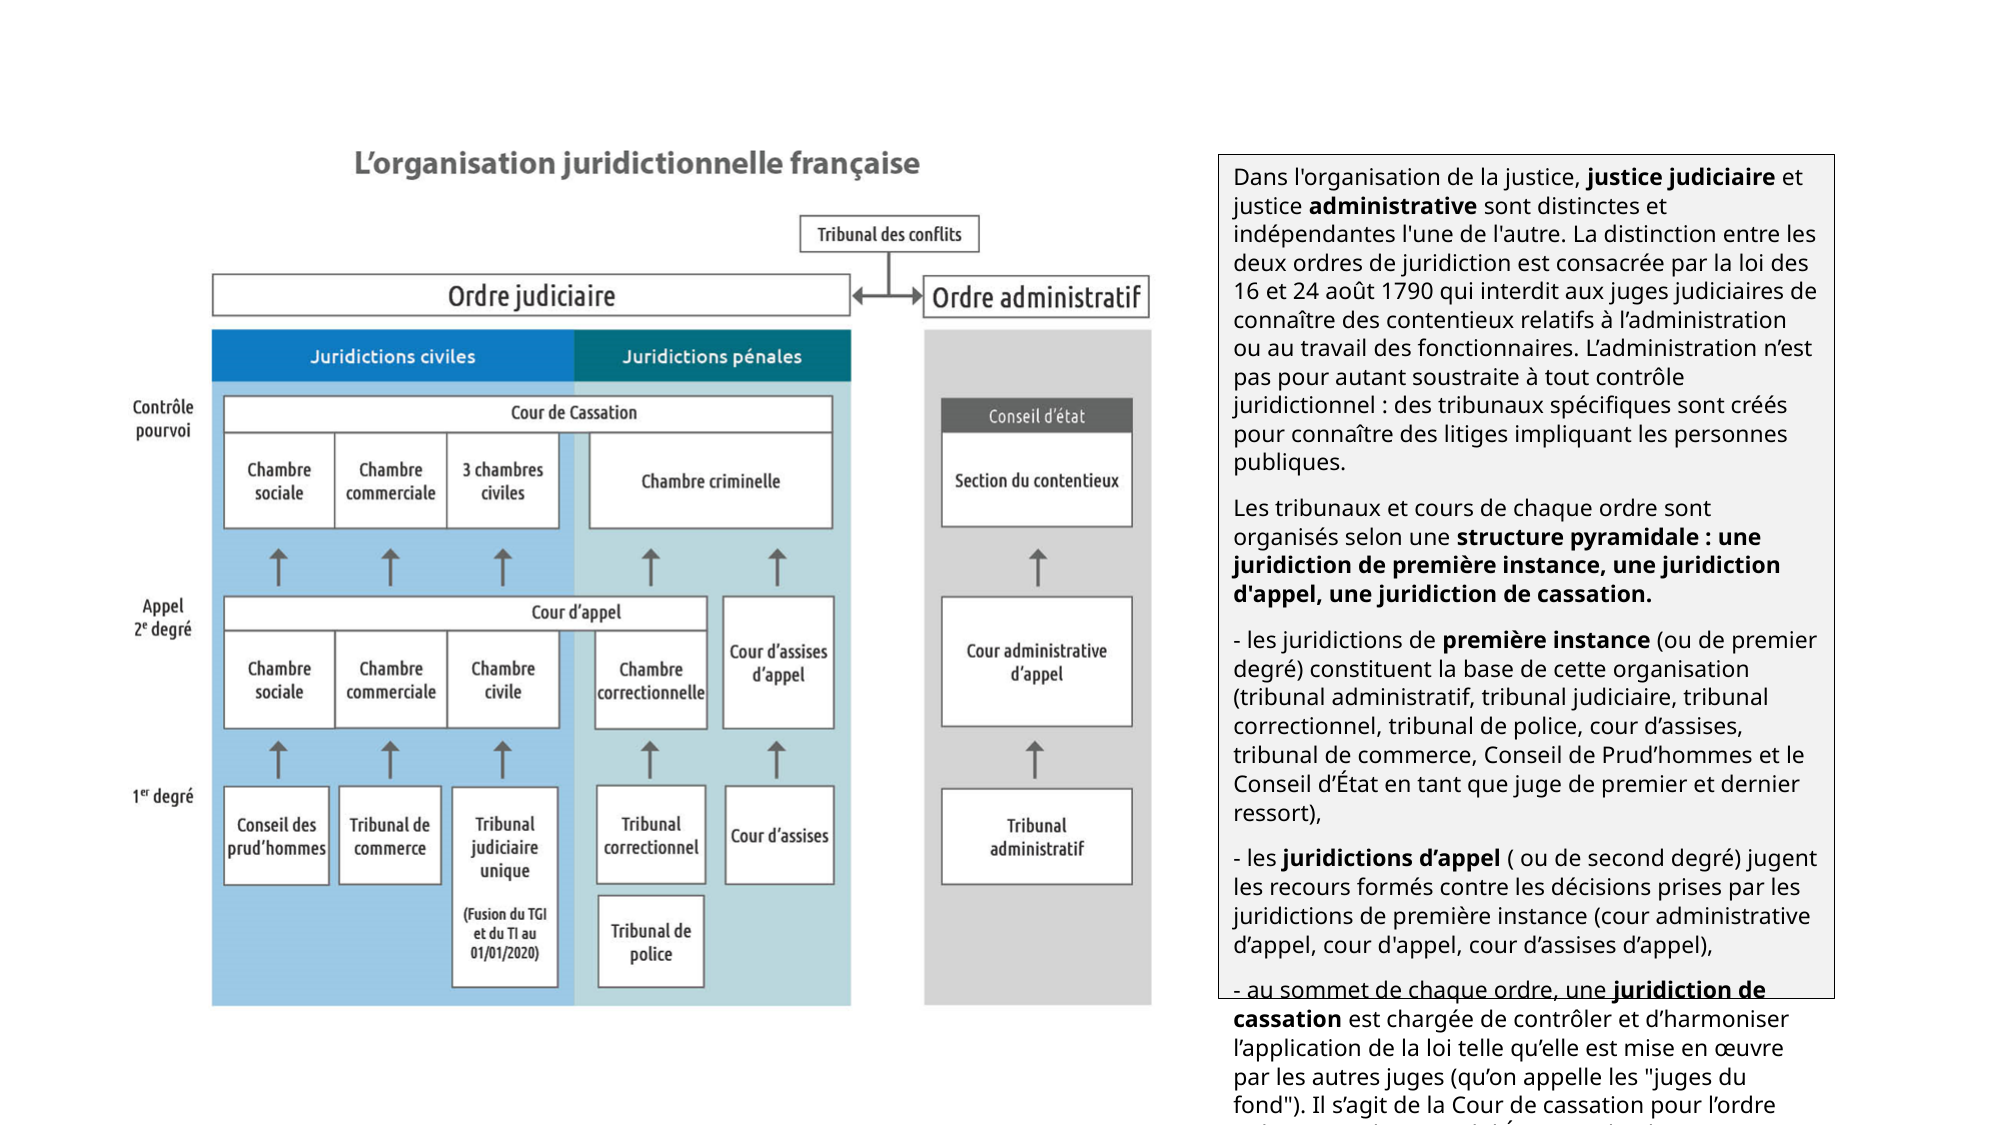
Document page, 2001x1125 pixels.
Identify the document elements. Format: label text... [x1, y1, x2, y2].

picture [118, 137, 1166, 1015]
text_box Dans l'organisation de la justice, justice judiciaire et justice administrative sont distinctes et indépendantes l'une de l'autre. La distinction entre les deux ordres de juridiction est consacrée par la loi des 16 et 24 août 1790 qui interdit aux juges judiciaires de connaître des contentieux relatifs à l’administration ou au travail des fonctionnaires. L’administration n’est pas pour autant soustraite à tout contrôle juridictionnel : des tribunaux spécifiques sont créés pour connaître des litiges impliquant les personnes publiques. Les tribunaux et cours de chaque ordre sont organisés selon une structure pyramidale : une juridiction de première instance, une juridiction d'appel, une juridiction de cassation. - les juridictions de première instance (ou de premier degré) constituent la base de cette organisation (tribunal administratif, tribunal judiciaire, tribunal correctionnel, tribunal de police, cour d’assises, tribunal de commerce, Conseil de Prud’hommes et le Conseil d’État en tant que juge de premier et dernier ressort), - les juridictions d’appel ( ou de second degré) jugent les recours formés contre les décisions prises par les juridictions de première instance (cour administrative d’appel, cour d'appel, cour d’assises d’appel), - au sommet de chaque ordre, une juridiction de cassation est chargée de contrôler et d’harmoniser l’application de la loi telle qu’elle est mise en œuvre par les autres juges (qu’on appelle les "juges du fond"). Il s’agit de la Cour de cassation pour l’ordre judiciaire et du Conseil d’État pour l’ordre administratif. [1218, 154, 1835, 999]
